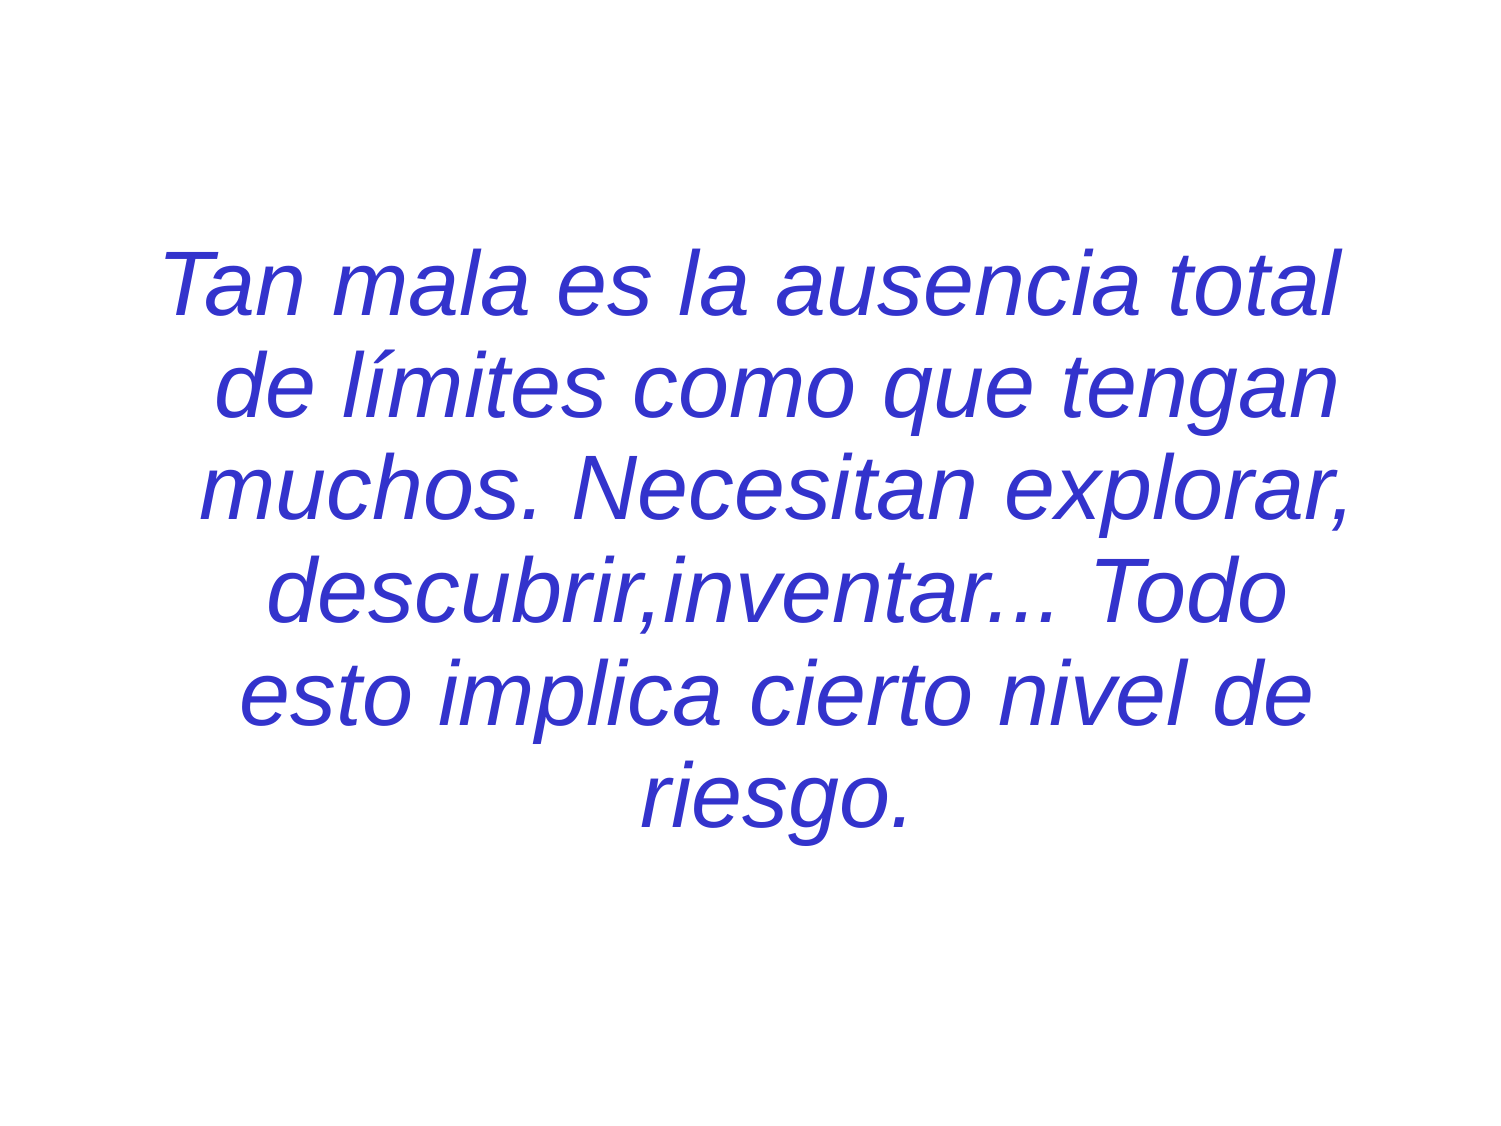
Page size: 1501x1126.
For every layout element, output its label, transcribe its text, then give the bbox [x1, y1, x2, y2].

text_box Tan mala es la ausencia total de límites como que tengan muchos. Necesitan explorar, descubrir,inventar... Todo esto implica cierto nivel de riesgo. [112, 99, 1388, 1001]
